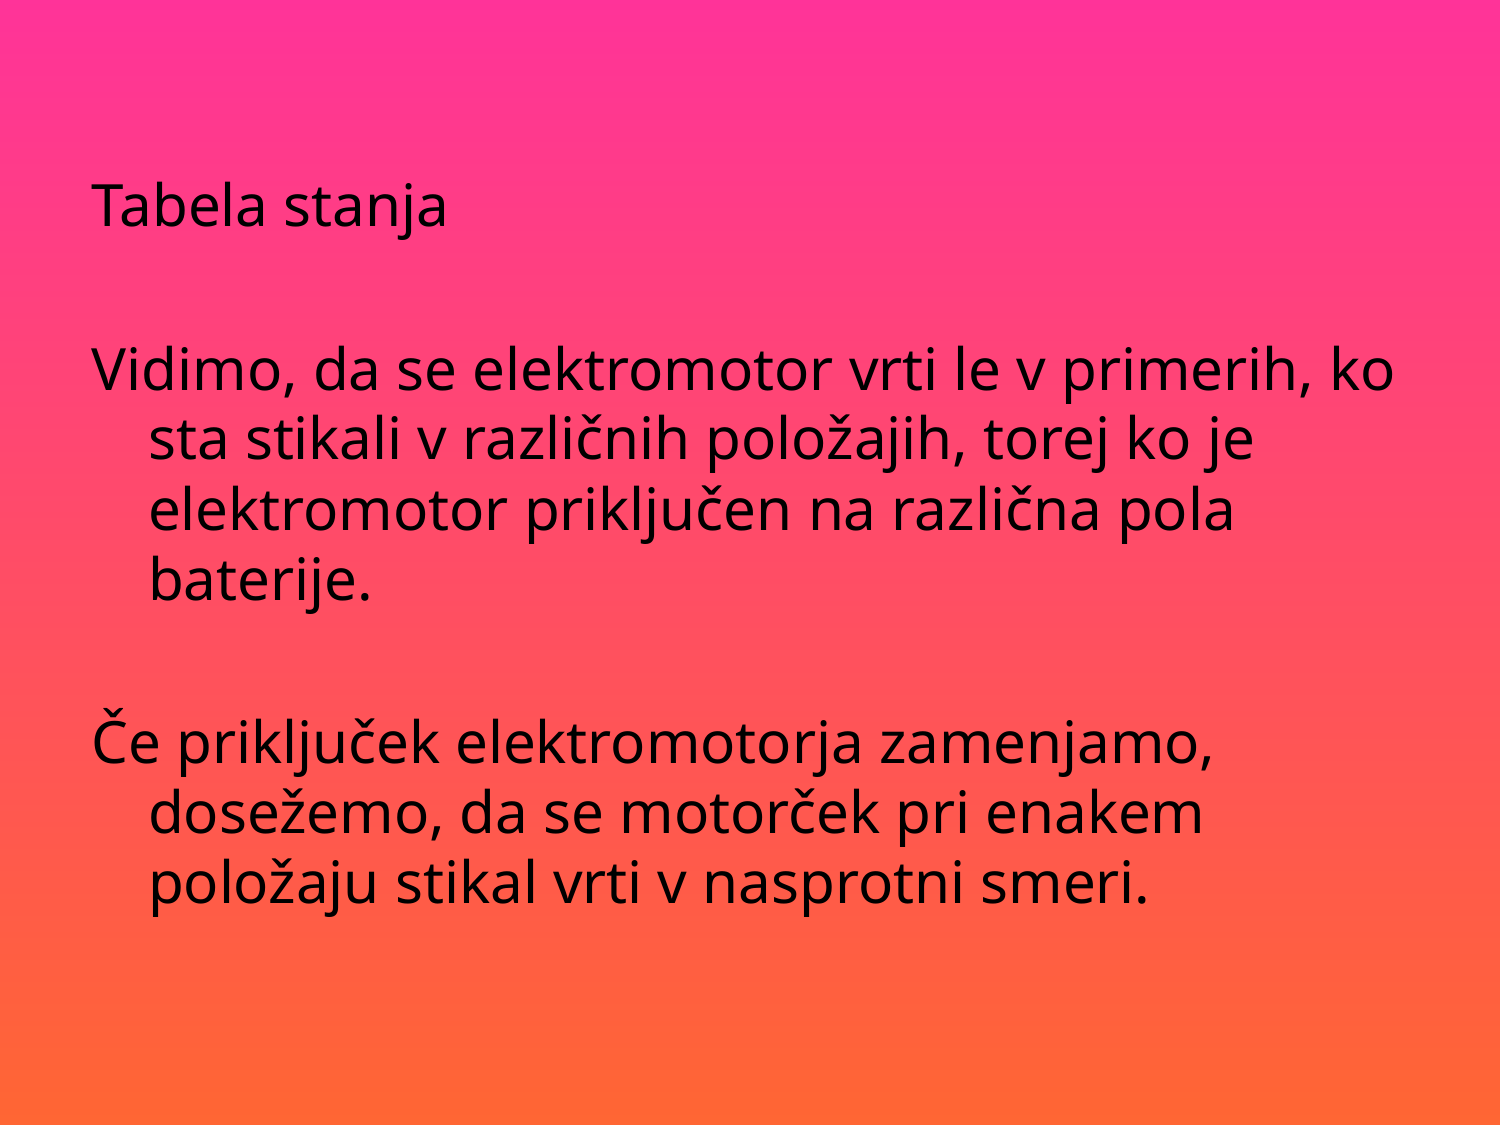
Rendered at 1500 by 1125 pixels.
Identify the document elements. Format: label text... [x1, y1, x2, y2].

list Tabela stanja Vidimo, da se elektromotor vrti le v primerih, ko sta stikali v različnih položajih, torej ko je elektromotor priključen na različna pola baterije. Če priključek elektromotorja zamenjamo, dosežemo, da se motorček pri enakem položaju stikal vrti v nasprotni smeri. [76, 160, 1427, 1071]
